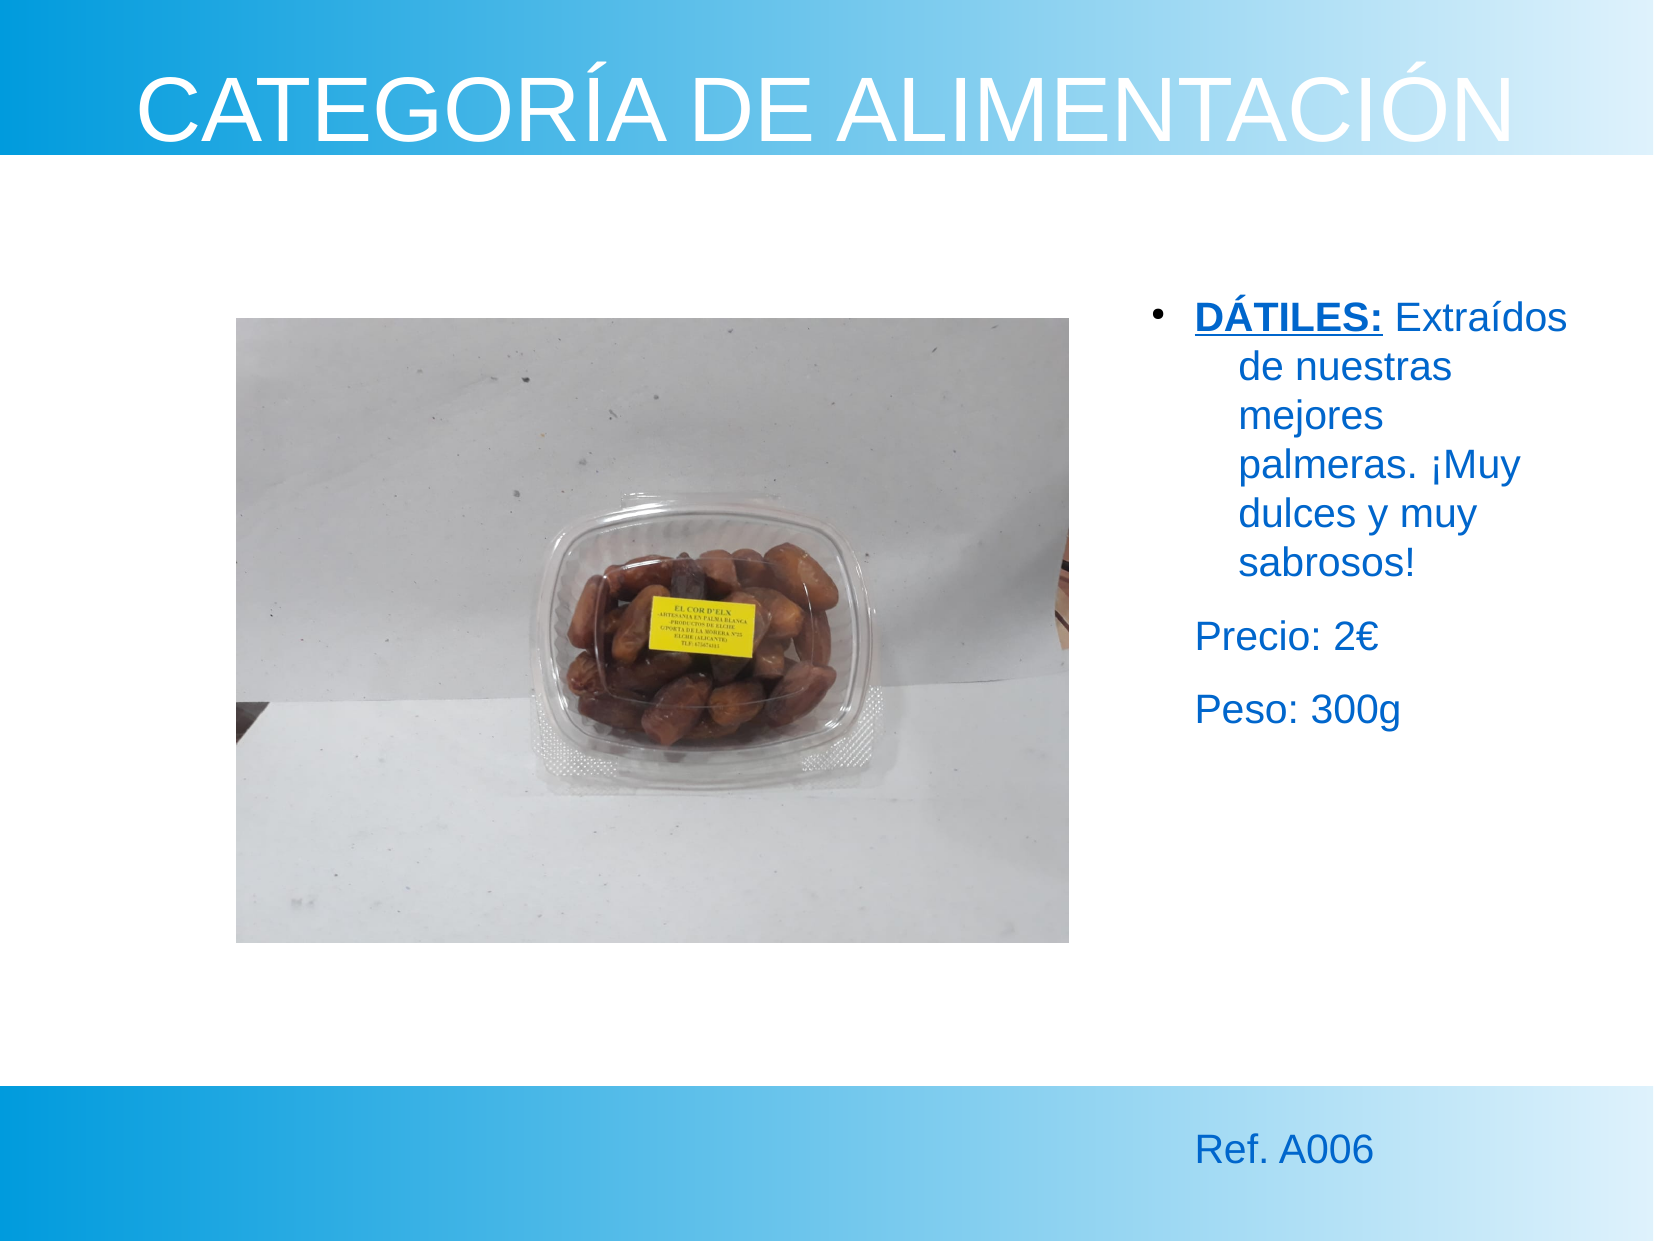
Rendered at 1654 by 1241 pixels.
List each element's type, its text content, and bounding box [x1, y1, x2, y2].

picture [236, 318, 1069, 943]
list DÁTILES: Extraídos de nuestras mejores palmeras. ¡Muy dulces y muy sabrosos! Precio: 2€ Peso: 300g Ref. A006 [1122, 290, 1571, 1182]
title CATEGORÍA DE ALIMENTACIÓN [82, 49, 1571, 155]
